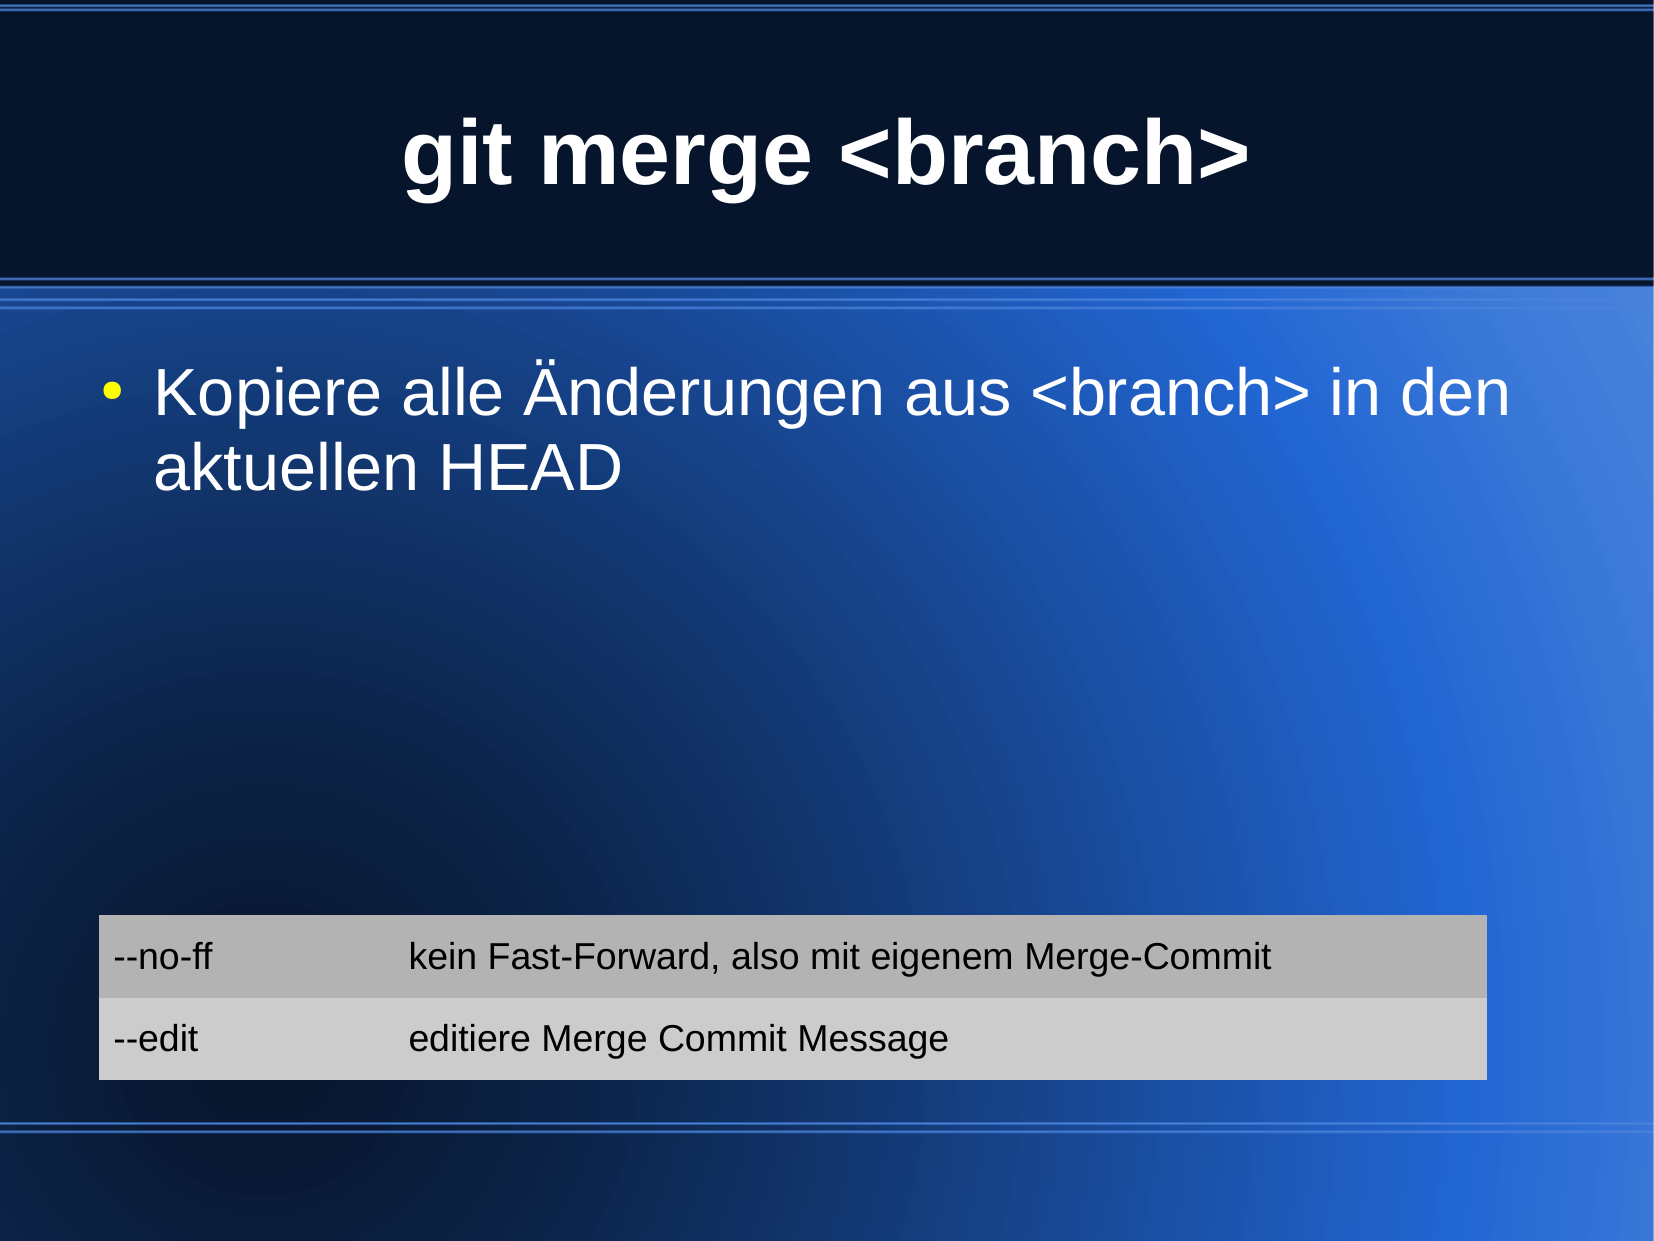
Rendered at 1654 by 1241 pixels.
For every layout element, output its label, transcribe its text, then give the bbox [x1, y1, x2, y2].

table_cell --edit [99, 998, 394, 1080]
title git merge <branch> [82, 49, 1571, 257]
picture [0, 0, 1654, 1241]
table_header kein Fast-Forward, also mit eigenem Merge-Commit [394, 915, 1487, 998]
table_cell editiere Merge Commit Message [394, 998, 1487, 1080]
list Kopiere alle Änderungen aus <branch> in den aktuellen HEAD [82, 355, 1571, 638]
table_header --no-ff [99, 915, 394, 998]
